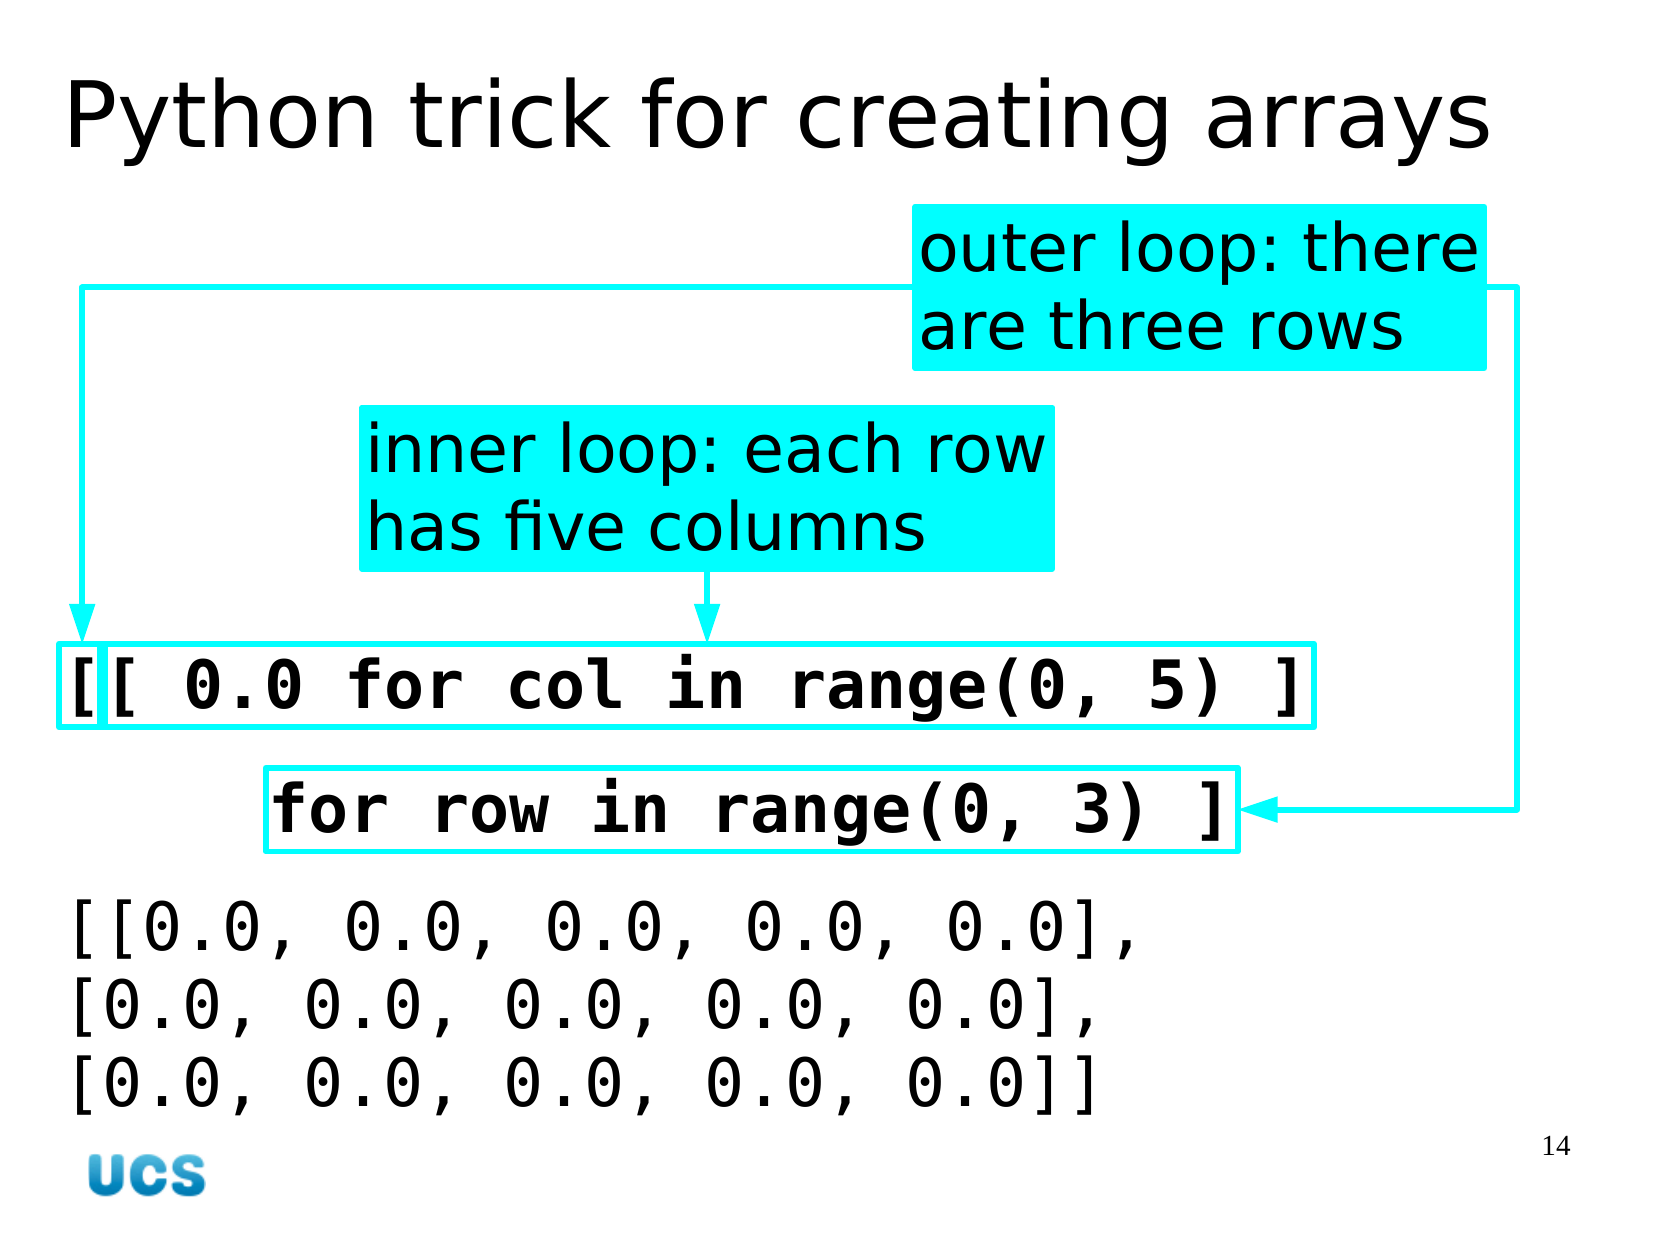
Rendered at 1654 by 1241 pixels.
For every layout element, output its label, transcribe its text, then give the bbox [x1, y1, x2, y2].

text_box Python trick for creating arrays [59, 59, 1499, 173]
text_box for row in range(0, 3) ] [265, 767, 1238, 852]
picture [88, 1153, 206, 1198]
text_box [ [59, 643, 97, 728]
text_box outer loop: there are three rows [915, 206, 1485, 369]
text_box [ 0.0 for col in range(0, 5) ] [100, 643, 1314, 728]
text_box [[0.0, 0.0, 0.0, 0.0, 0.0], [0.0, 0.0, 0.0, 0.0, 0.0], [0.0, 0.0, 0.0, 0.0, 0.0]] [59, 885, 1152, 1126]
text_box inner loop: each row has five columns [362, 407, 1053, 569]
